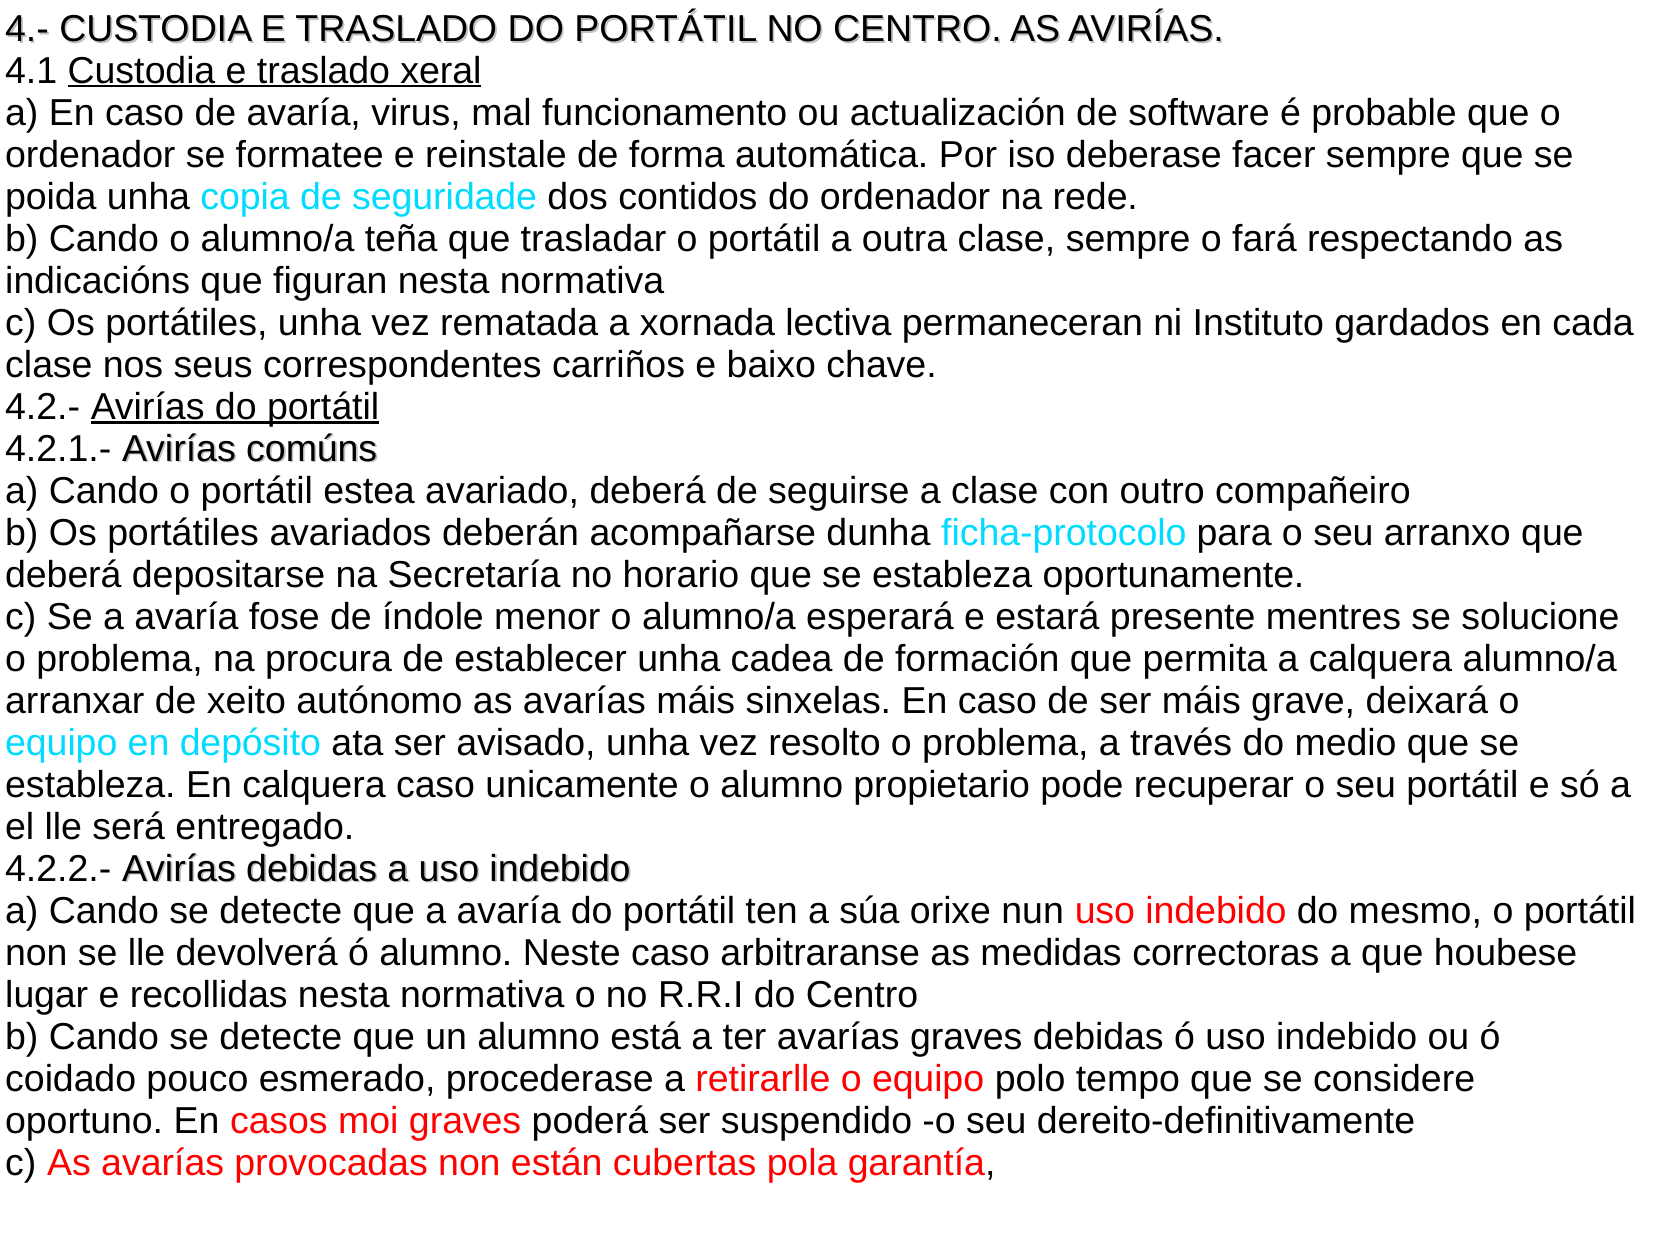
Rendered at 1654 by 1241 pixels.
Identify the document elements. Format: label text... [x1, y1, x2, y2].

text_box 4.- CUSTODIA E TRASLADO DO PORTÁTIL NO CENTRO. AS AVIRÍAS. 4.1 Custodia e traslado xeral a) En caso de avaría, virus, mal funcionamento ou actualización de software é probable que o ordenador se formatee e reinstale de forma automática. Por iso deberase facer sempre que se poida unha copia de seguridade dos contidos do ordenador na rede. b) Cando o alumno/a teña que trasladar o portátil a outra clase, sempre o fará respectando as indicacións que figuran nesta normativa c) Os portátiles, unha vez rematada a xornada lectiva permaneceran ni Instituto gardados en cada clase nos seus correspondentes carriños e baixo chave. 4.2.- Avirías do portátil 4.2.1.- Avirías comúns a) Cando o portátil estea avariado, deberá de seguirse a clase con outro compañeiro b) Os portátiles avariados deberán acompañarse dunha ficha-protocolo para o seu arranxo que deberá depositarse na Secretaría no horario que se estableza oportunamente. c) Se a avaría fose de índole menor o alumno/a esperará e estará presente mentres se solucione o problema, na procura de establecer unha cadea de formación que permita a calquera alumno/a arranxar de xeito autónomo as avarías máis sinxelas. En caso de ser máis grave, deixará o equipo en depósito ata ser avisado, unha vez resolto o problema, a través do medio que se estableza. En calquera caso unicamente o alumno propietario pode recuperar o seu portátil e só a el lle será entregado. 4.2.2.- Avirías debidas a uso indebido a) Cando se detecte que a avaría do portátil ten a súa orixe nun uso indebido do mesmo, o portátil non se lle devolverá ó alumno. Neste caso arbitraranse as medidas correctoras a que houbese lugar e recollidas nesta normativa o no R.R.I do Centro b) Cando se detecte que un alumno está a ter avarías graves debidas ó uso indebido ou ó coidado pouco esmerado, procederase a retirarlle o equipo polo tempo que se considere oportuno. En casos moi graves poderá ser suspendido -o seu dereito-definitivamente c) As avarías provocadas non están cubertas pola garantía, [0, 0, 1654, 1241]
